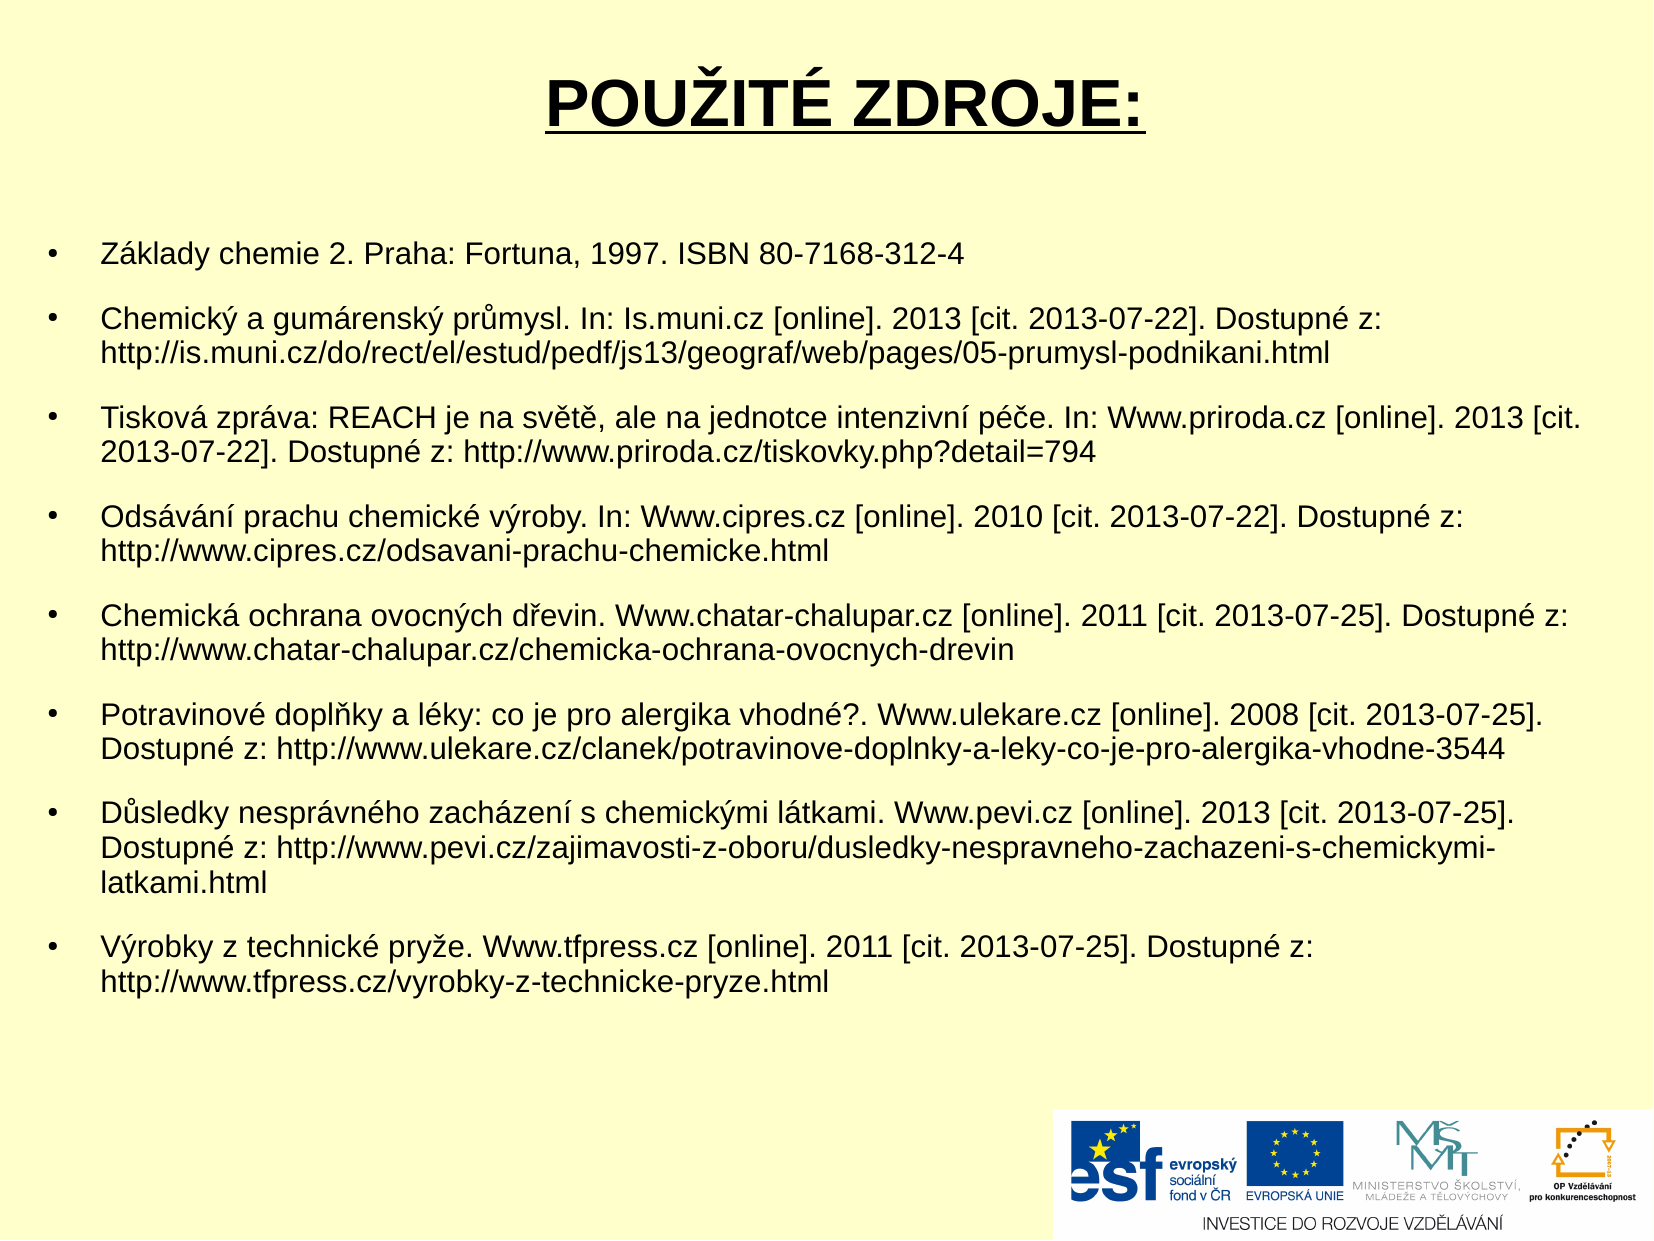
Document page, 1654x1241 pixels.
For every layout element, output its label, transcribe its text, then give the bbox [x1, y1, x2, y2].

title POUŽITÉ ZDROJE: [82, 0, 1571, 96]
picture [1053, 1109, 1654, 1241]
list Základy chemie 2. Praha: Fortuna, 1997. ISBN 80-7168-312-4 Chemický a gumárenský průmysl. In: Is.muni.cz [online]. 2013 [cit. 2013-07-22]. Dostupné z: http://is.muni.cz/do/rect/el/estud/pedf/js13/geograf/web/pages/05-prumysl-podnikani.html Tisková zpráva: REACH je na světě, ale na jednotce intenzivní péče. In: Www.priroda.cz [online]. 2013 [cit. 2013-07-22]. Dostupné z: http://www.priroda.cz/tiskovky.php?detail=794 Odsávání prachu chemické výroby. In: Www.cipres.cz [online]. 2010 [cit. 2013-07-22]. Dostupné z: http://www.cipres.cz/odsavani-prachu-chemicke.html Chemická ochrana ovocných dřevin. Www.chatar-chalupar.cz [online]. 2011 [cit. 2013-07-25]. Dostupné z: http://www.chatar-chalupar.cz/chemicka-ochrana-ovocnych-drevin Potravinové doplňky a léky: co je pro alergika vhodné?. Www.ulekare.cz [online]. 2008 [cit. 2013-07-25]. Dostupné z: http://www.ulekare.cz/clanek/potravinove-doplnky-a-leky-co-je-pro-alergika-vhodne-3544 Důsledky nesprávného zacházení s chemickými látkami. Www.pevi.cz [online]. 2013 [cit. 2013-07-25]. Dostupné z: http://www.pevi.cz/zajimavosti-z-oboru/dusledky-nespravneho-zachazeni-s-chemickymi-latkami.html Výrobky z technické pryže. Www.tfpress.cz [online]. 2011 [cit. 2013-07-25]. Dostupné z: http://www.tfpress.cz/vyrobky-z-technicke-pryze.html [29, 96, 1625, 1211]
